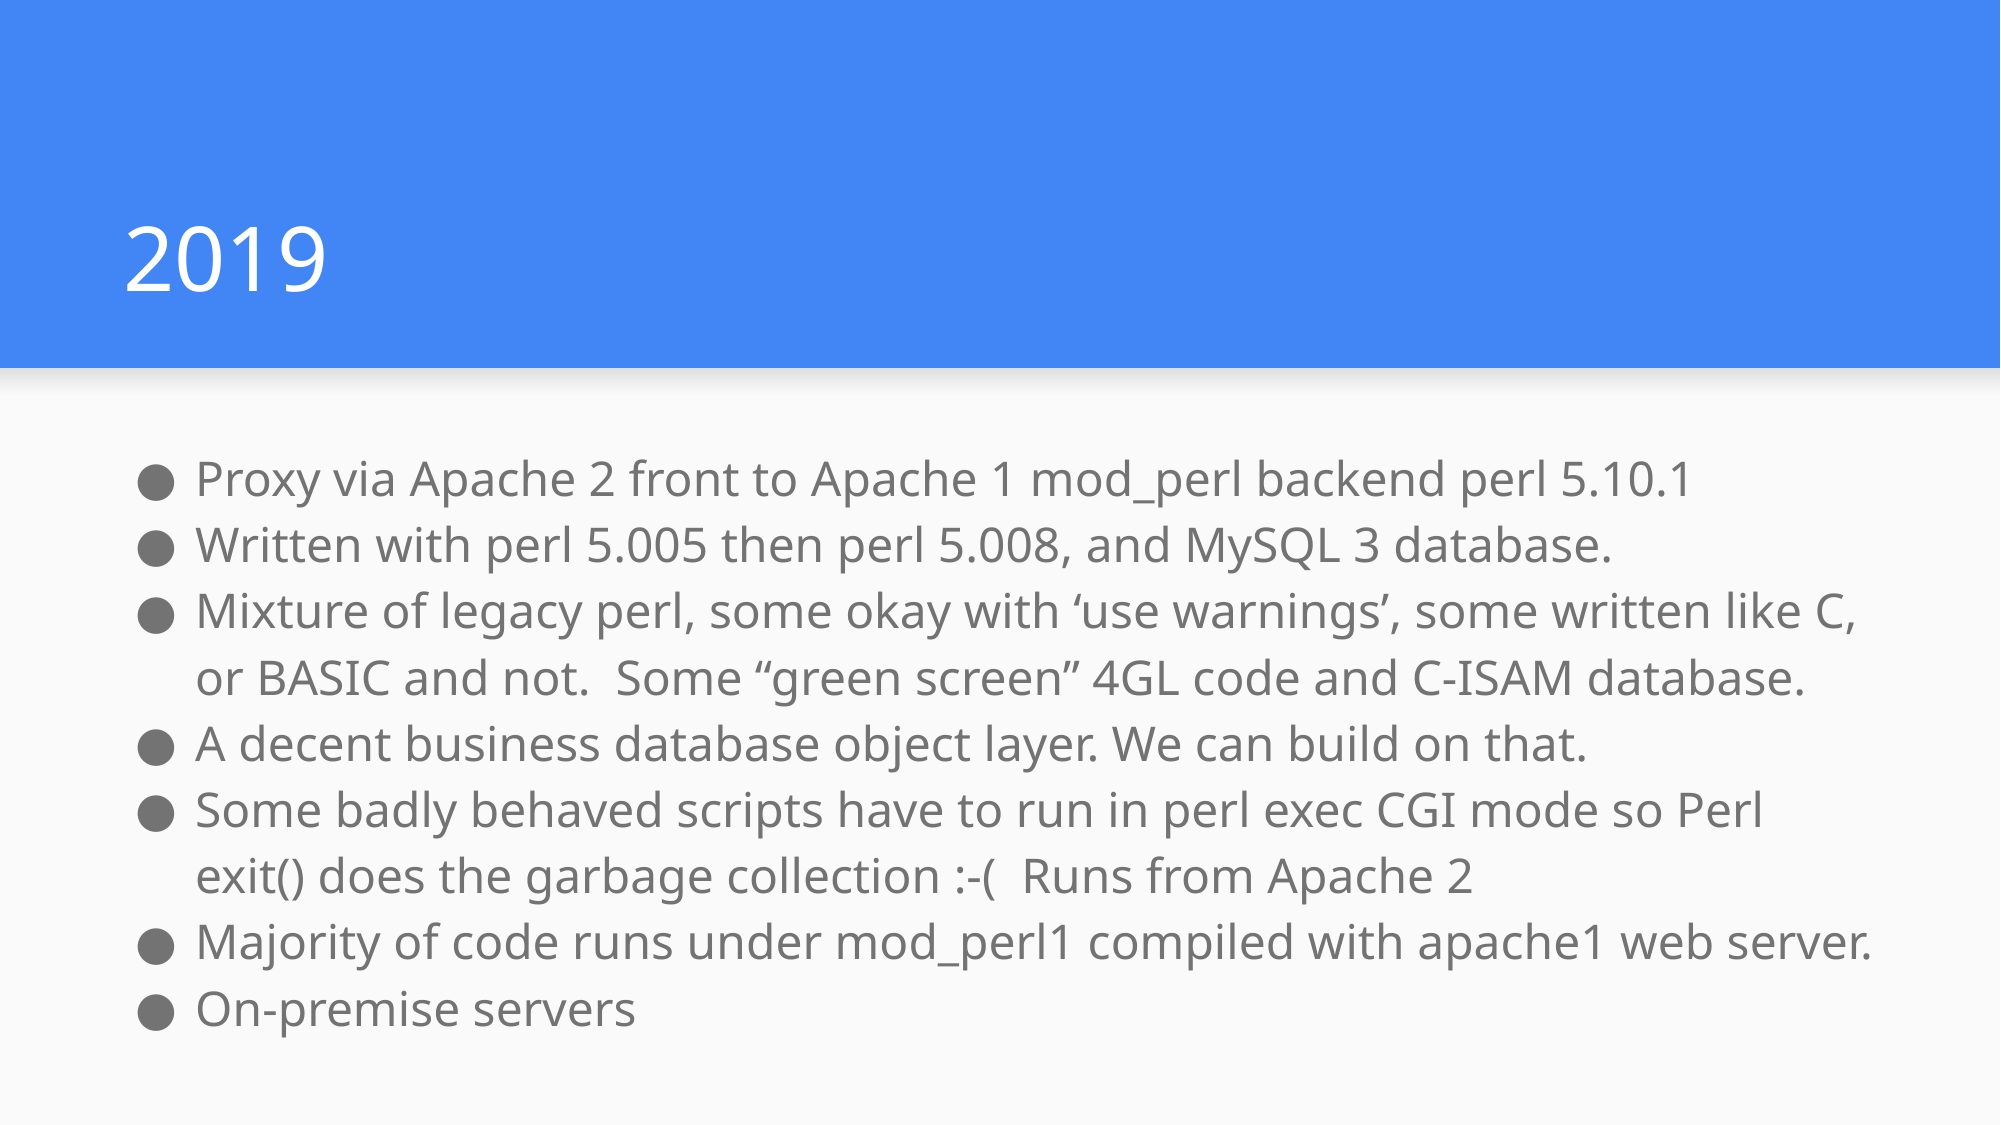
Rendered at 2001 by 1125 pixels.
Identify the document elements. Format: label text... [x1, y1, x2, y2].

list Proxy via Apache 2 front to Apache 1 mod_perl backend perl 5.10.1 Written with perl 5.005 then perl 5.008, and MySQL 3 database. Mixture of legacy perl, some okay with ‘use warnings’, some written like C, or BASIC and not. Some “green screen” 4GL code and C-ISAM database. A decent business database object layer. We can build on that. Some badly behaved scripts have to run in perl exec CGI mode so Perl exit() does the garbage collection :-( Runs from Apache 2 Majority of code runs under mod_perl1 compiled with apache1 web server. On-premise servers [103, 419, 1902, 1083]
title 2019 [103, 161, 1902, 330]
